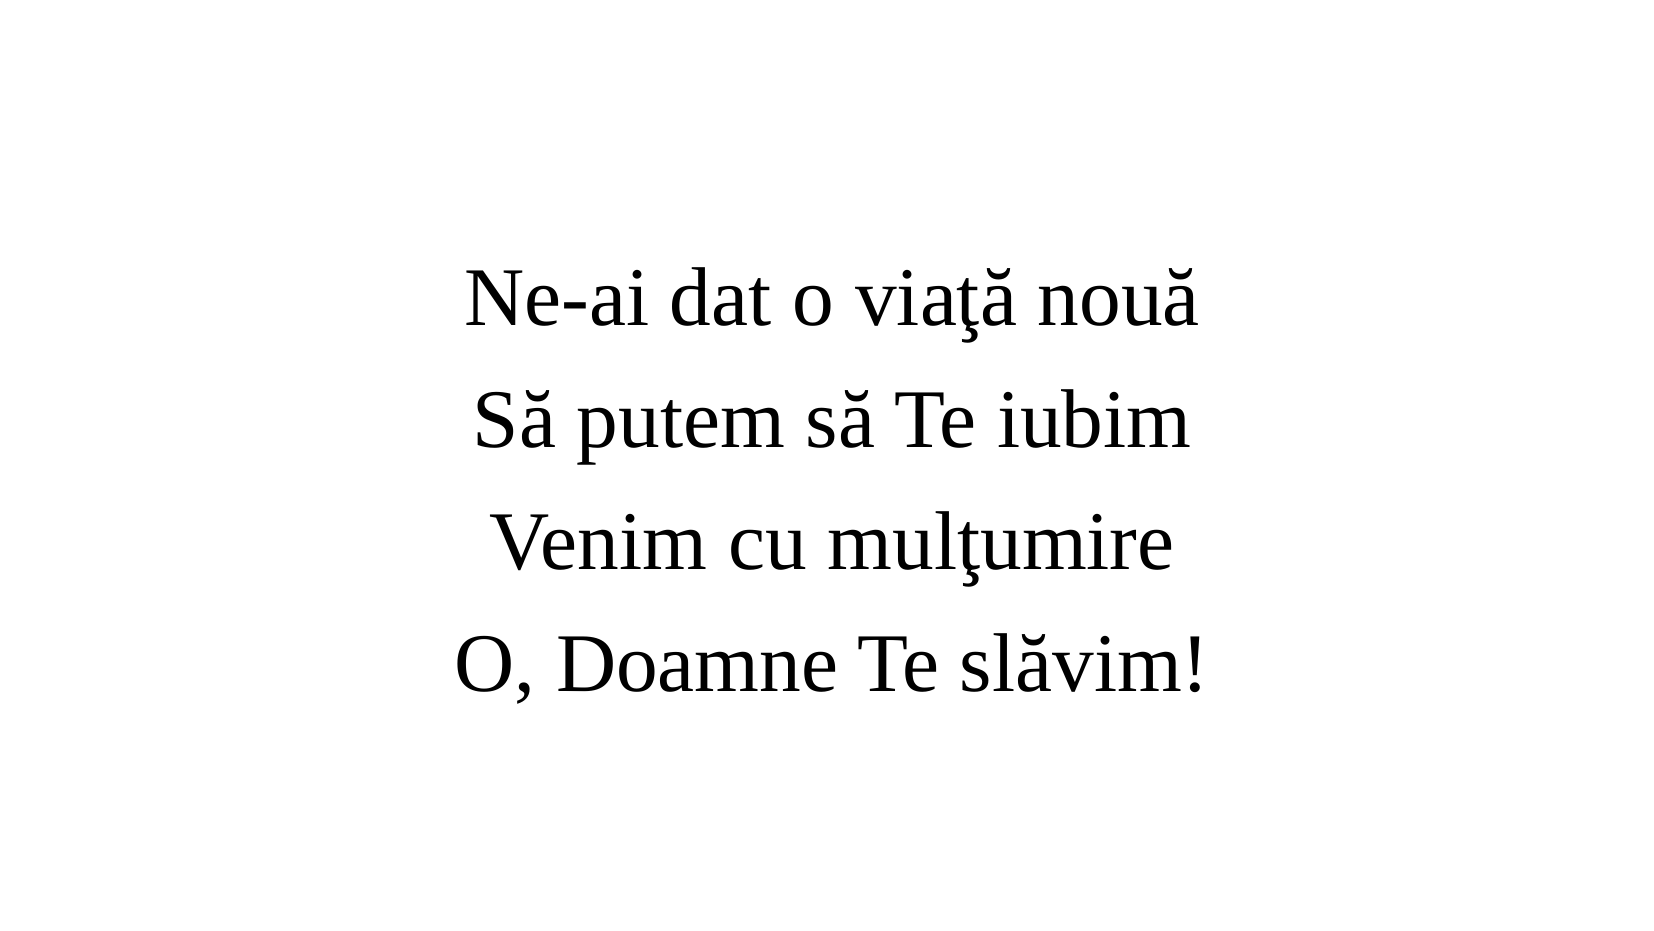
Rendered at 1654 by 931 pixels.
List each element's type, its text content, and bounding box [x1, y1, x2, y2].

subtitle Ne-ai dat o viaţă nouă Să putem să Te iubim Venim cu mulţumire O, Doamne Te slăvim! [94, 238, 1571, 712]
